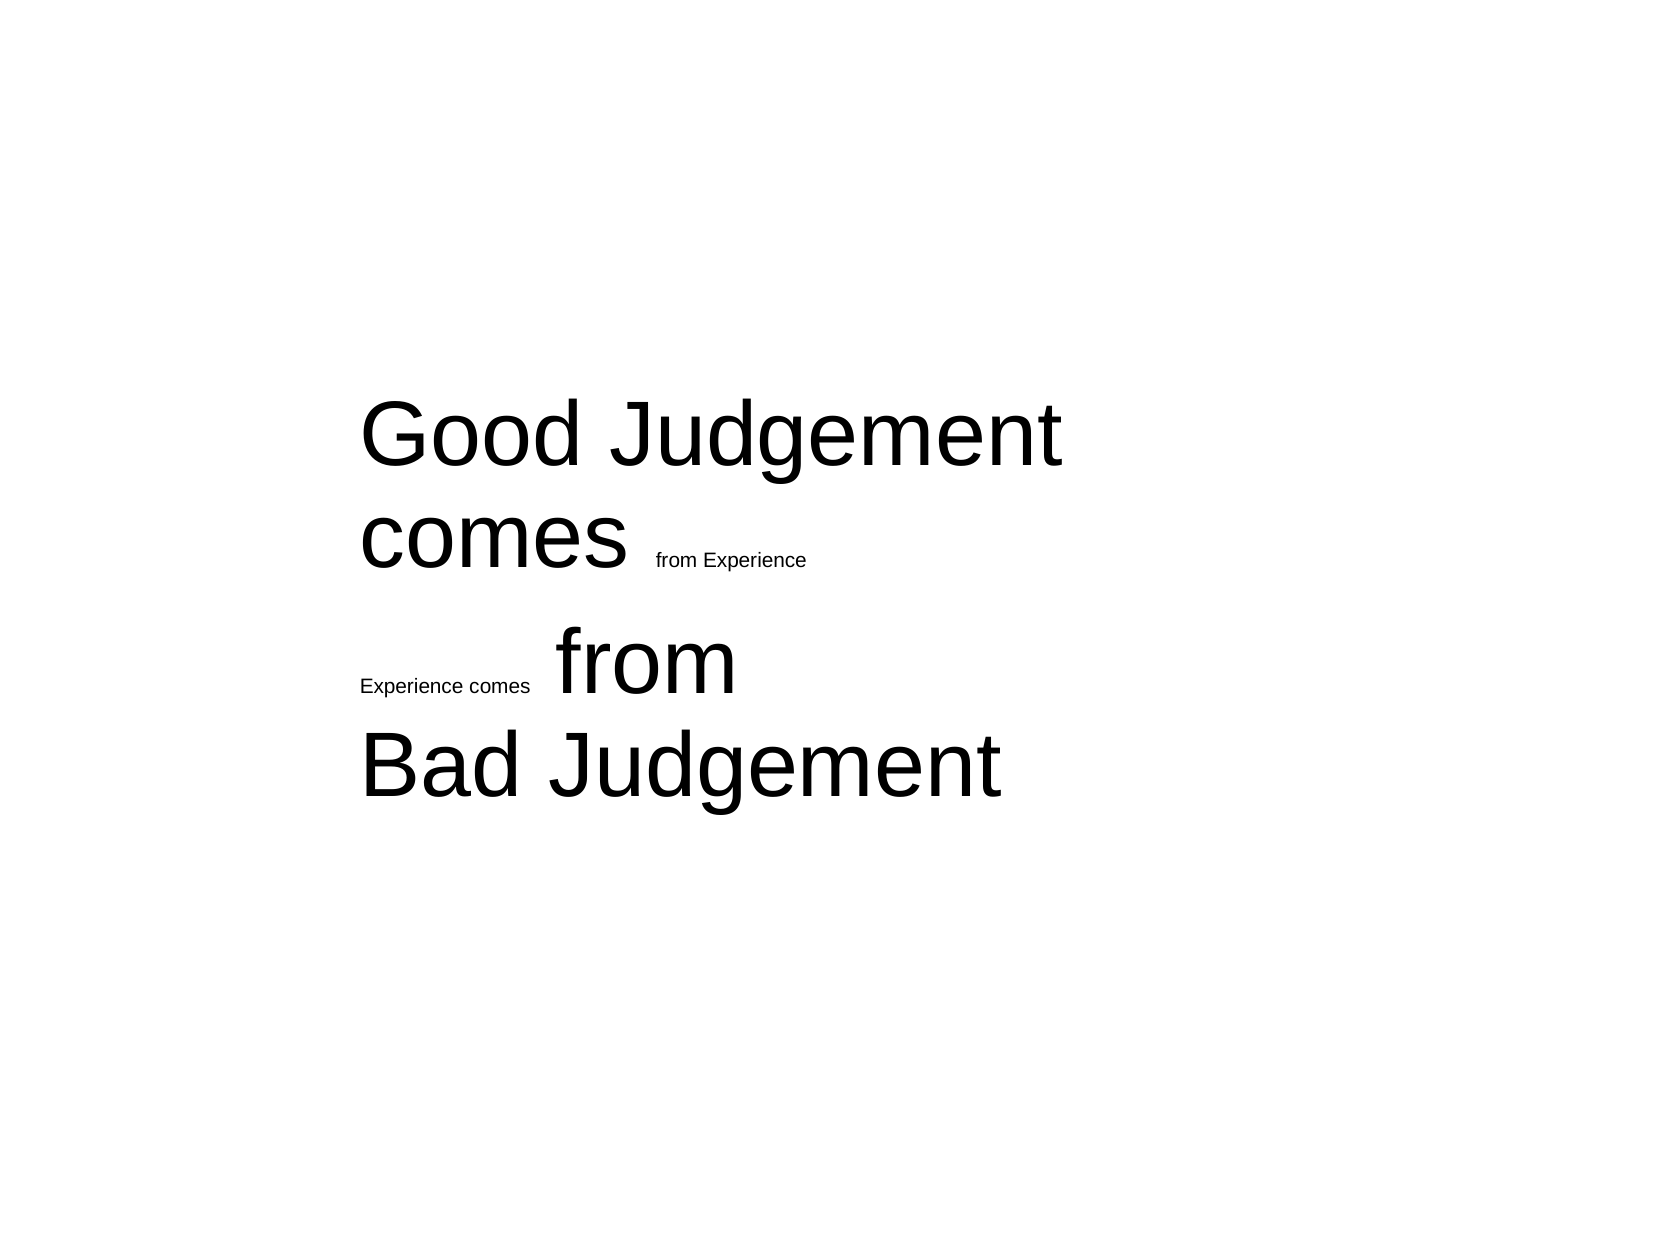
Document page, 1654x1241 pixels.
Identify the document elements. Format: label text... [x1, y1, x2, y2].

text_box Good Judgement comes from Experience Experience comes from Bad Judgement [345, 375, 1531, 926]
